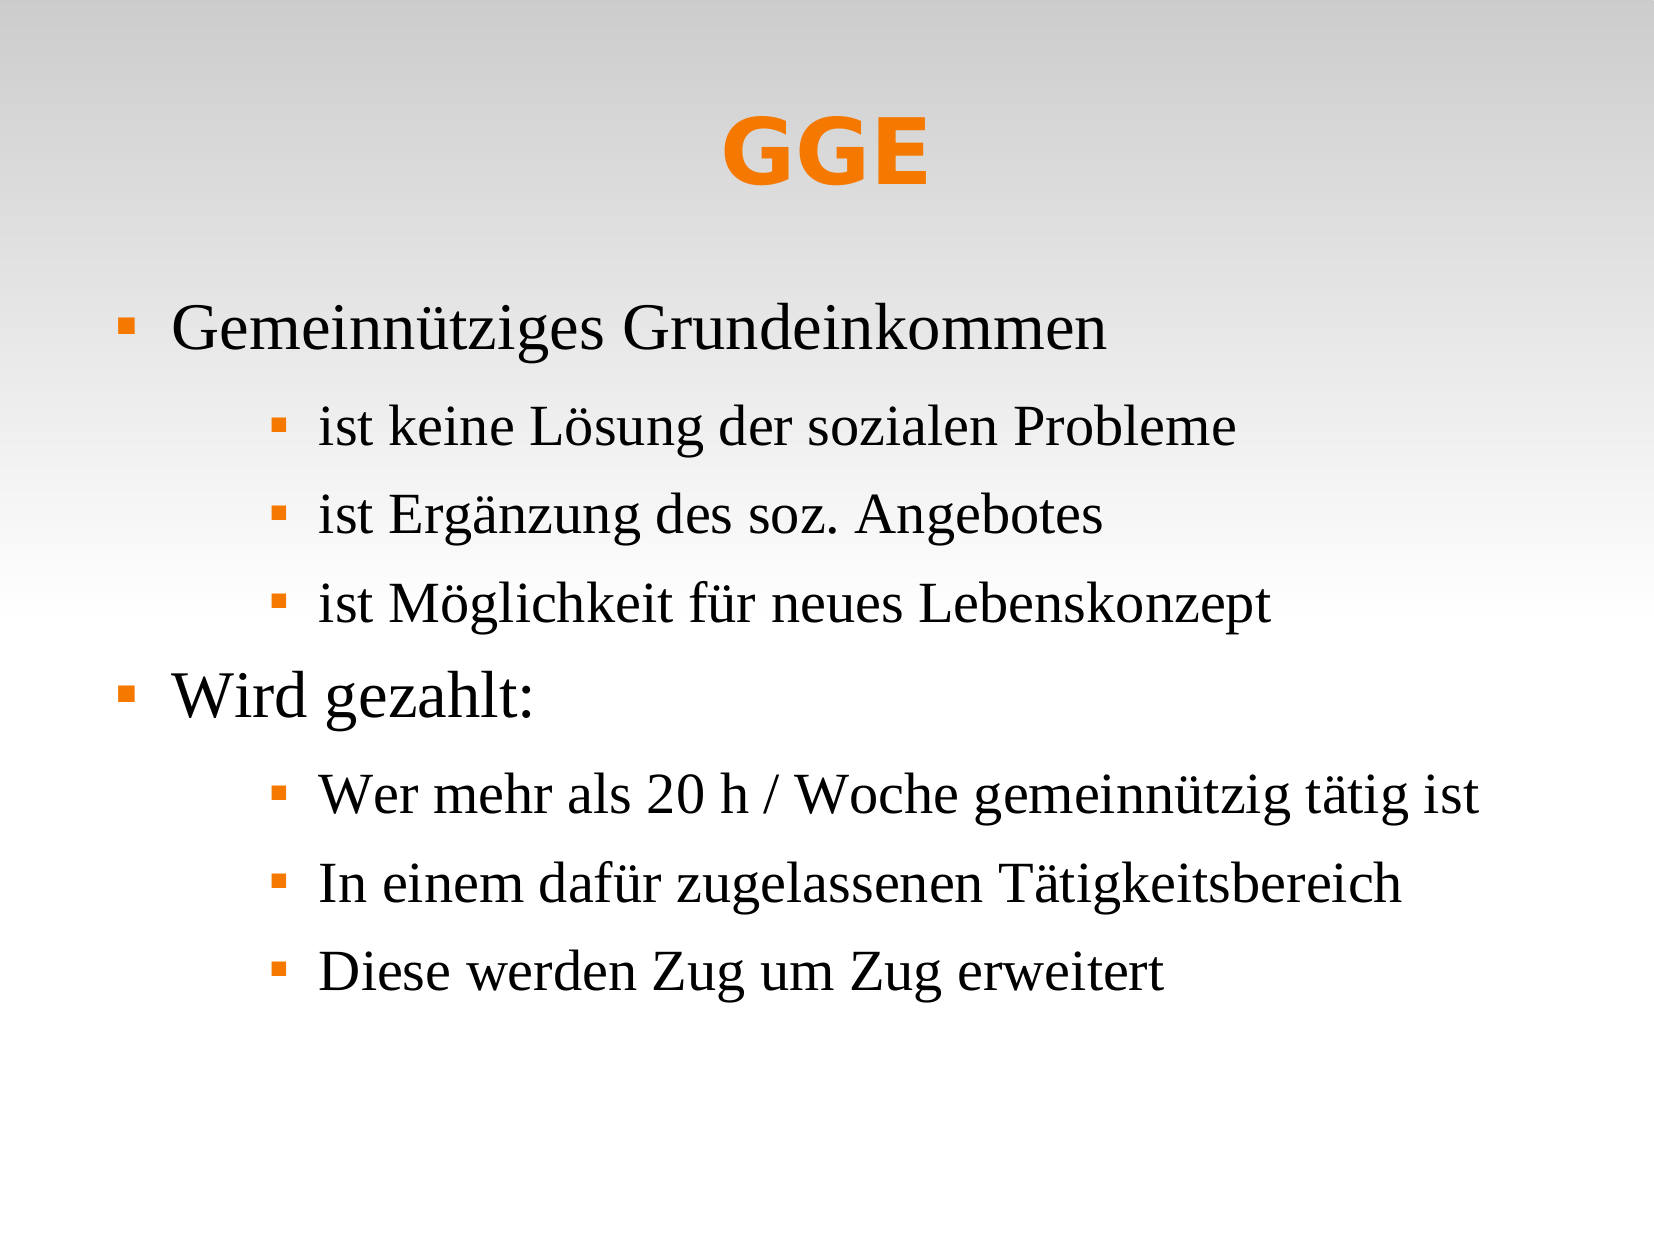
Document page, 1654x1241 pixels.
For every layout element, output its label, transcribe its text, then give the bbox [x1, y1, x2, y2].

list Gemeinnütziges Grundeinkommen ist keine Lösung der sozialen Probleme ist Ergänzung des soz. Angebotes ist Möglichkeit für neues Lebenskonzept Wird gezahlt: Wer mehr als 20 h / Woche gemeinnützig tätig ist In einem dafür zugelassenen Tätigkeitsbereich Diese werden Zug um Zug erweitert [82, 290, 1571, 1094]
title GGE [82, 56, 1571, 250]
